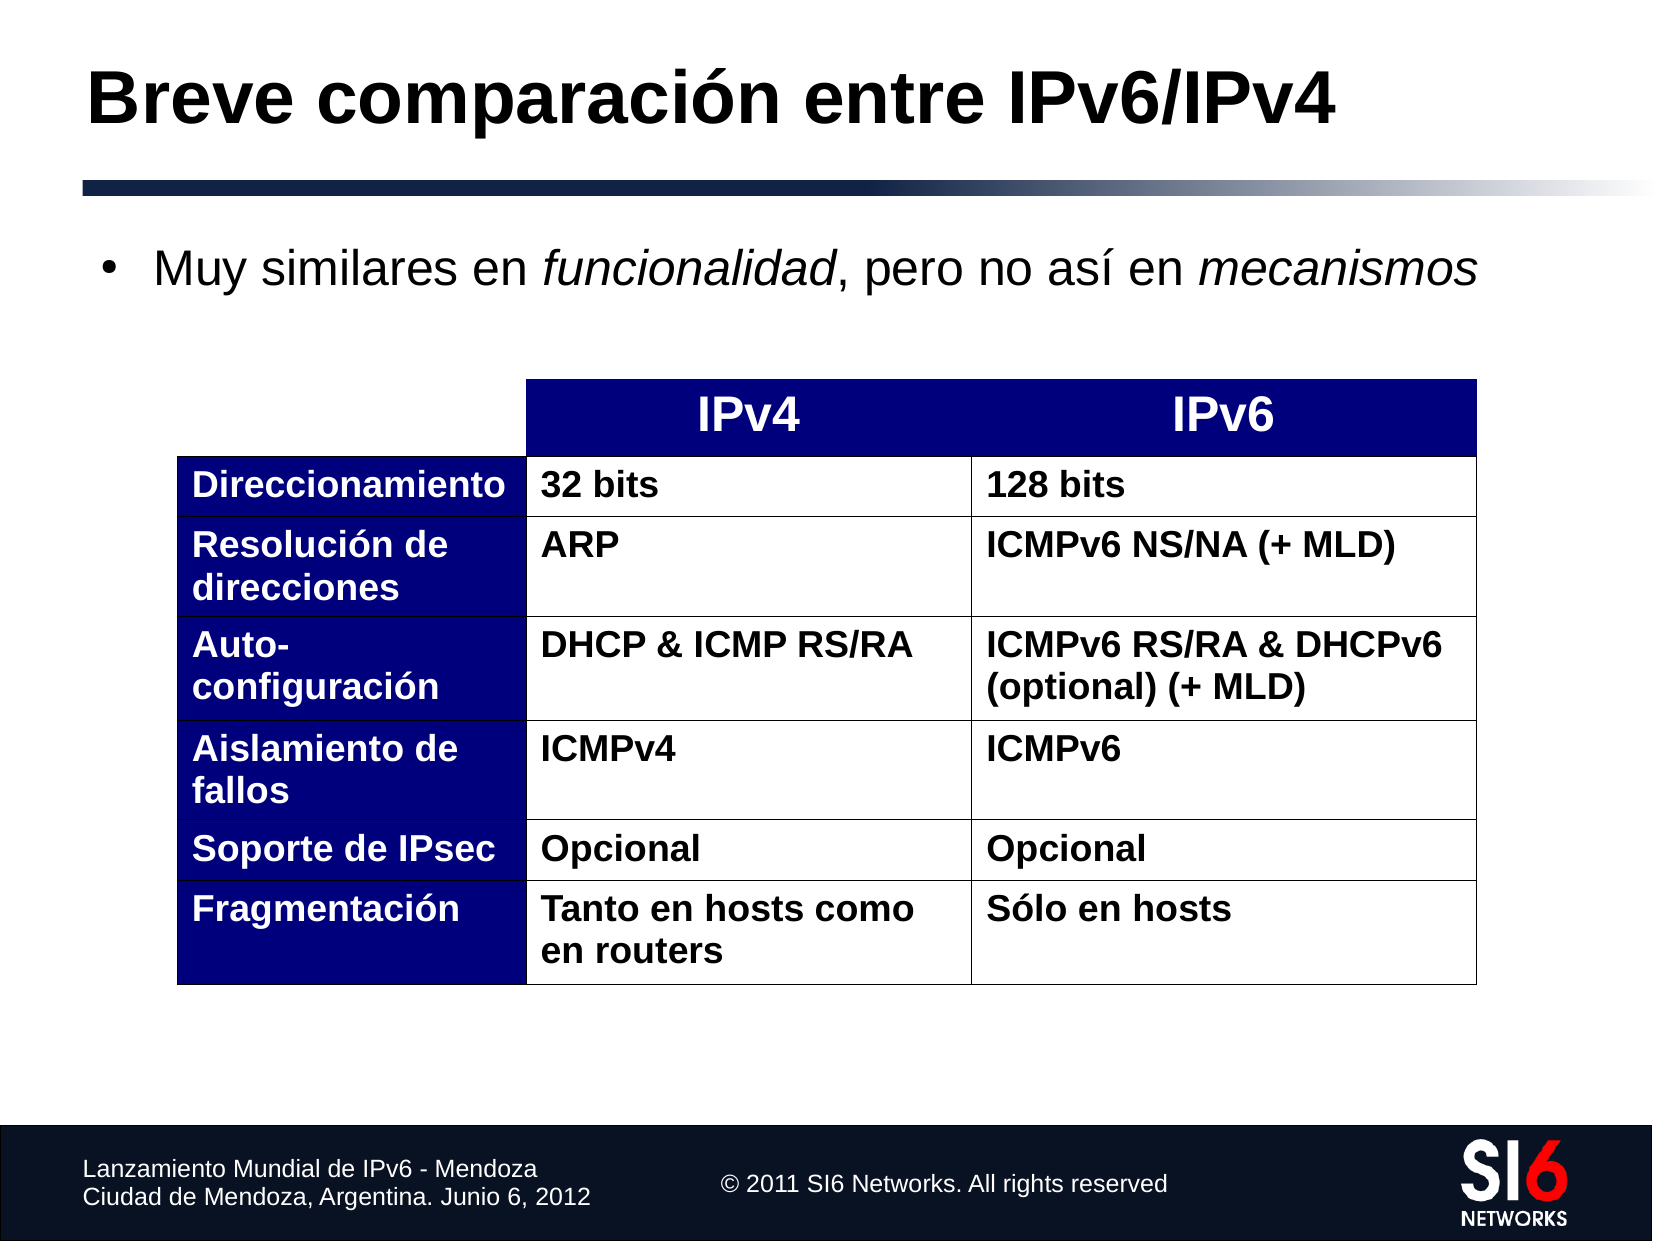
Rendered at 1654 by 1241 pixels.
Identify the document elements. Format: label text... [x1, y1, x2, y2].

table_cell Tanto en hosts como en routers [527, 881, 971, 984]
table_cell Direccionamiento [178, 457, 526, 516]
table_cell Sólo en hosts [972, 881, 1476, 984]
table_cell Opcional [972, 820, 1476, 880]
table_cell ICMPv6 NS/NA (+ MLD) [972, 517, 1476, 616]
list Muy similares en funcionalidad, pero no así en mecanismos [82, 240, 1571, 316]
table_cell Auto-configuración [178, 617, 526, 720]
table_cell ICMPv6 [972, 721, 1476, 819]
picture [1461, 1139, 1567, 1226]
table_cell ICMPv6 RS/RA & DHCPv6 (optional) (+ MLD) [972, 617, 1476, 720]
table_header IPv4 [526, 379, 971, 456]
table_cell Soporte de IPsec [178, 820, 526, 880]
table_header IPv6 [971, 379, 1477, 456]
table_cell Opcional [527, 820, 971, 880]
table_cell 128 bits [972, 457, 1476, 516]
table_cell 32 bits [527, 457, 971, 516]
table_header [177, 379, 526, 456]
title Breve comparación entre IPv6/IPv4 [86, 30, 1576, 166]
table_cell Aislamiento de fallos [178, 721, 526, 819]
table_cell DHCP & ICMP RS/RA [527, 617, 971, 720]
table_cell Resolución de direcciones [178, 517, 526, 616]
table_cell ARP [527, 517, 971, 616]
table_cell Fragmentación [178, 881, 526, 984]
table_cell ICMPv4 [527, 721, 971, 819]
